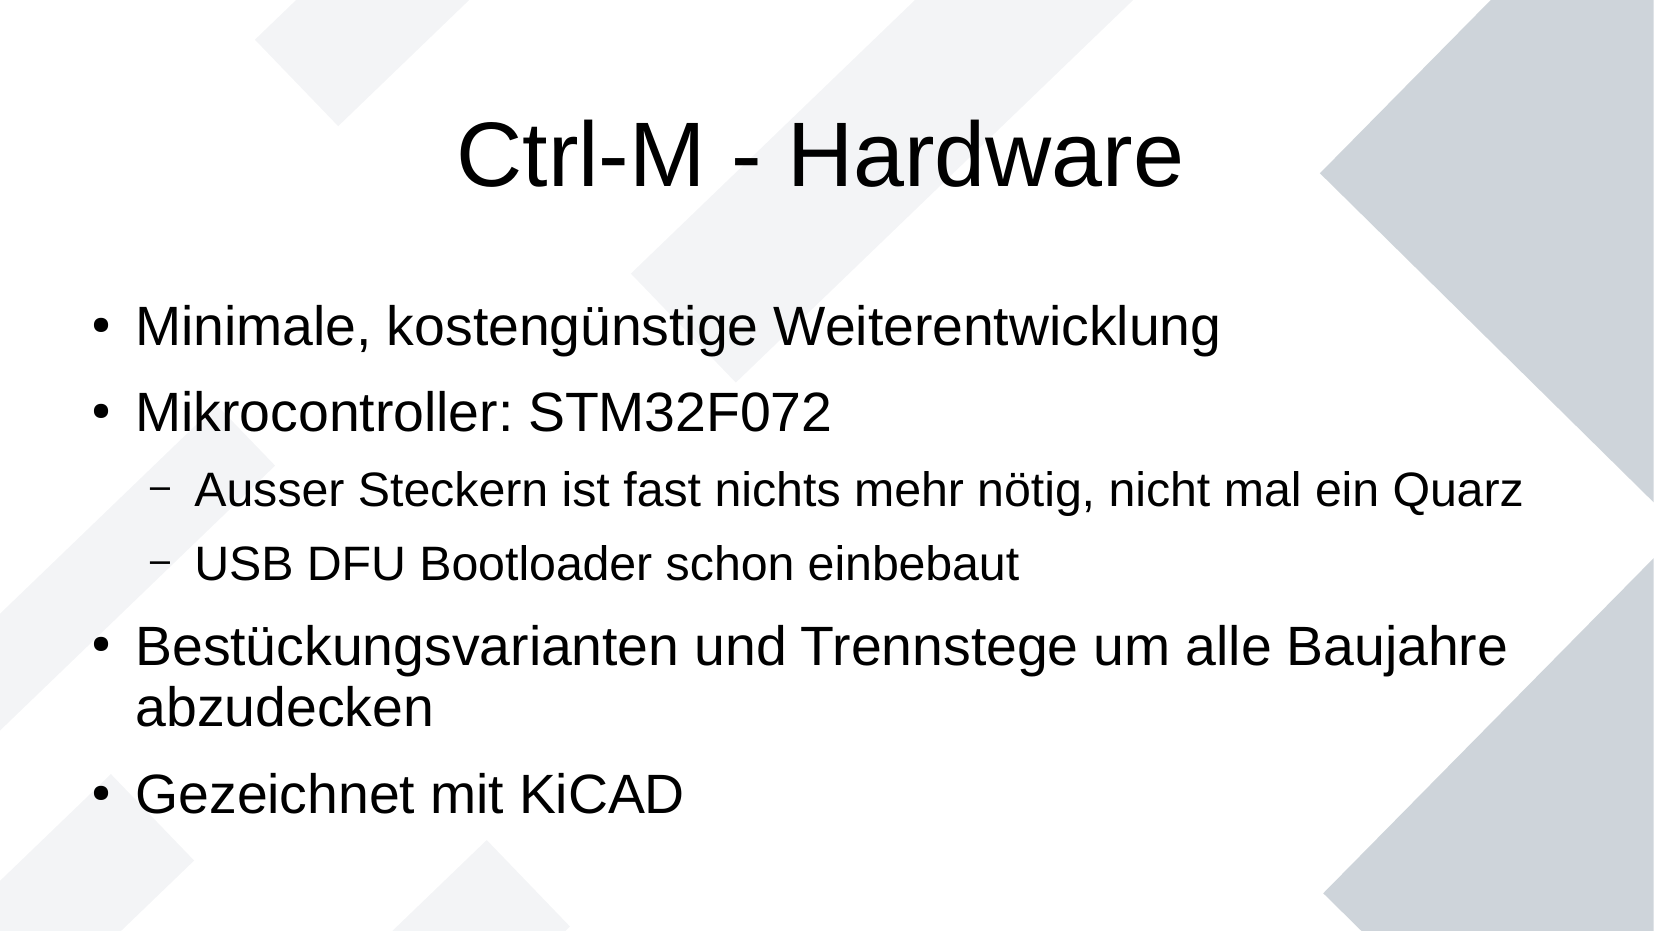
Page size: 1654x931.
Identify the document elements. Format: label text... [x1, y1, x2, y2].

list Minimale, kostengünstige Weiterentwicklung Mikrocontroller: STM32F072 Ausser Steckern ist fast nichts mehr nötig, nicht mal ein Quarz USB DFU Bootloader schon einbebaut Bestückungsvarianten und Trennstege um alle Baujahre abzudecken Gezeichnet mit KiCAD [76, 295, 1565, 835]
title Ctrl-M - Hardware [76, 76, 1565, 233]
